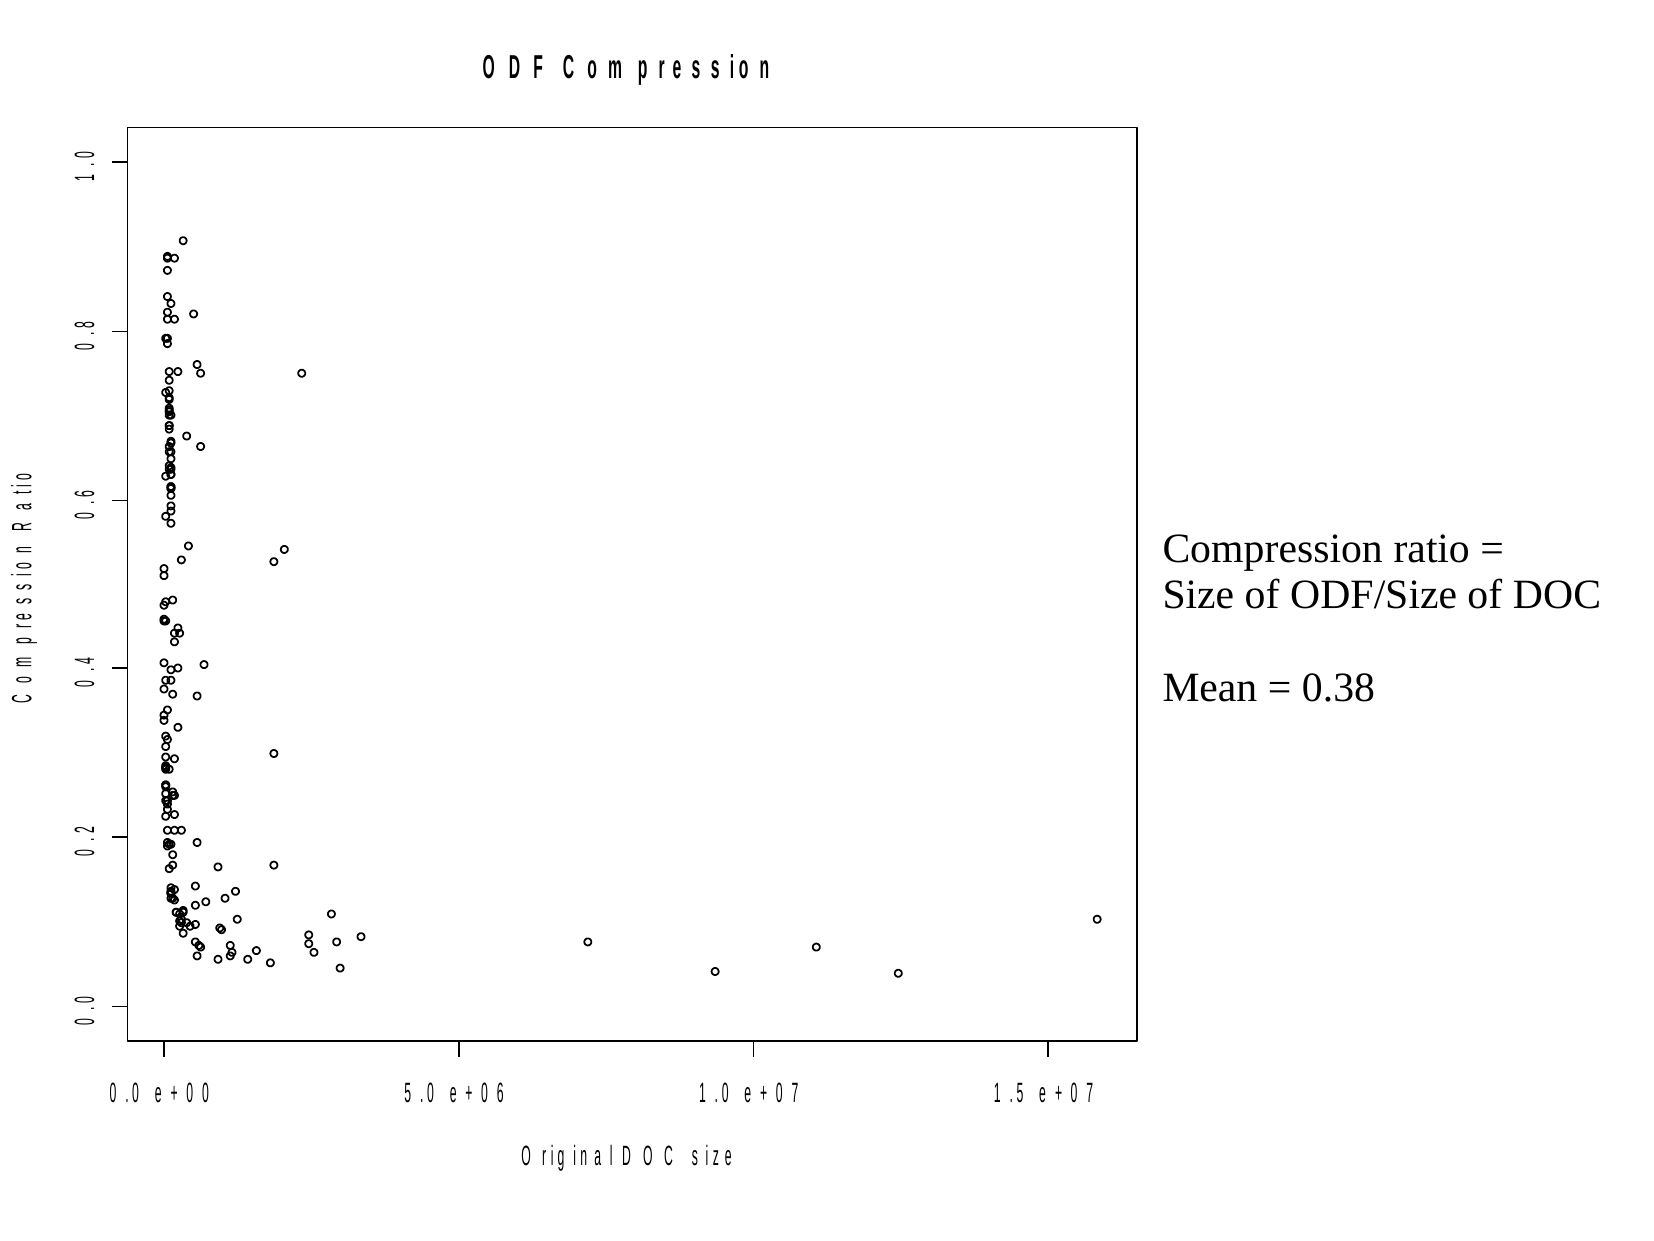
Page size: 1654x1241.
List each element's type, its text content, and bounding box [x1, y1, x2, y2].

picture [0, 0, 1202, 1201]
text_box Compression ratio = Size of ODF/Size of DOC Mean = 0.38 [1162, 525, 1602, 714]
